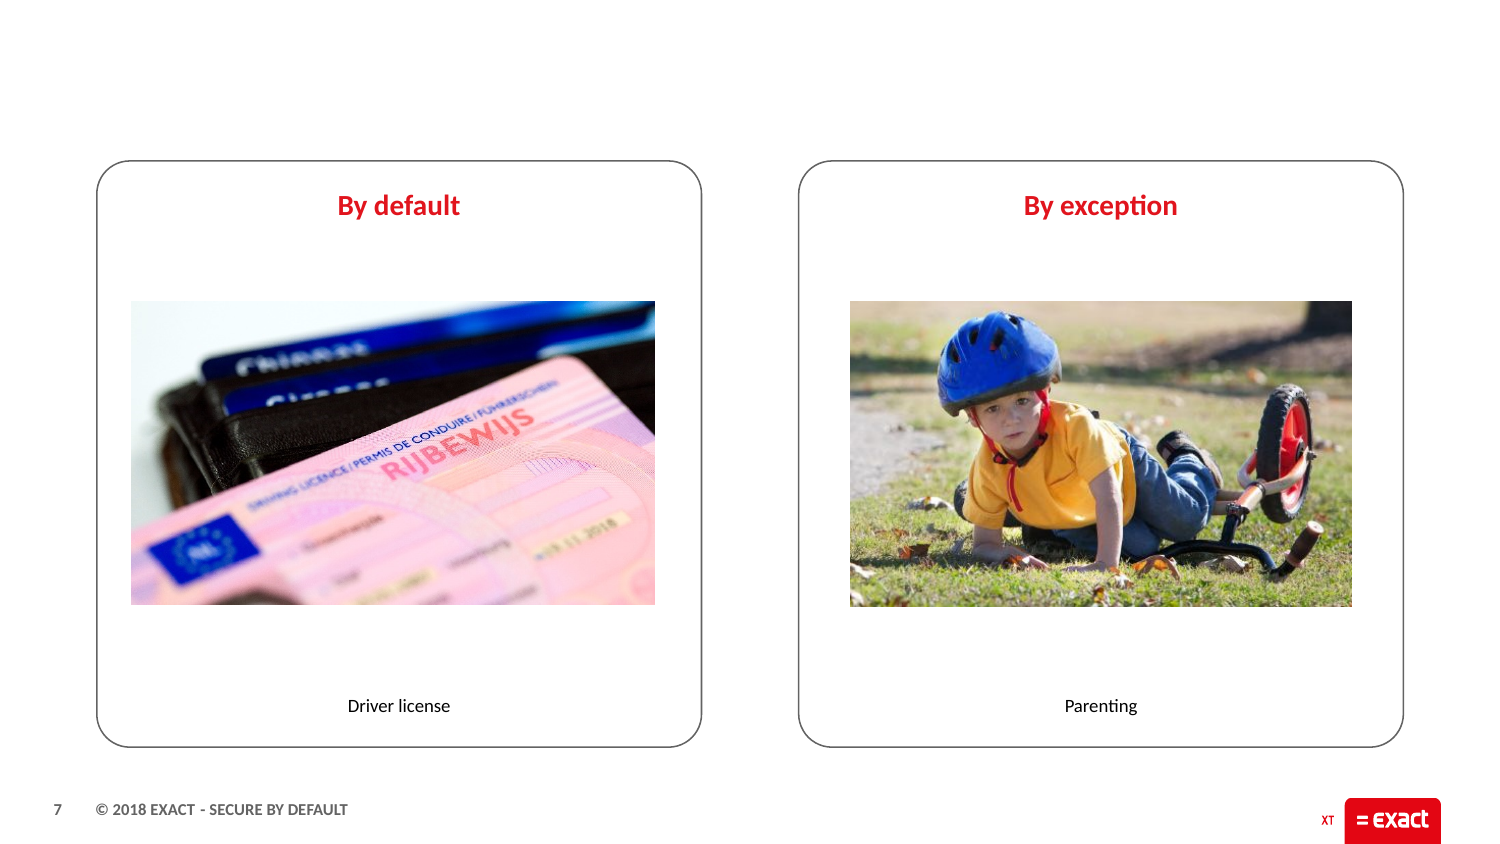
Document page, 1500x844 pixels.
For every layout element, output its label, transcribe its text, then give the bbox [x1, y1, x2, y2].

list Driver license [116, 688, 683, 724]
picture [131, 301, 655, 605]
list Parenting [817, 688, 1385, 724]
text_box - Secure by default [185, 786, 826, 832]
picture [850, 301, 1352, 607]
list By default [116, 182, 683, 230]
text_box 7 [38, 786, 96, 832]
list By exception [817, 182, 1385, 230]
